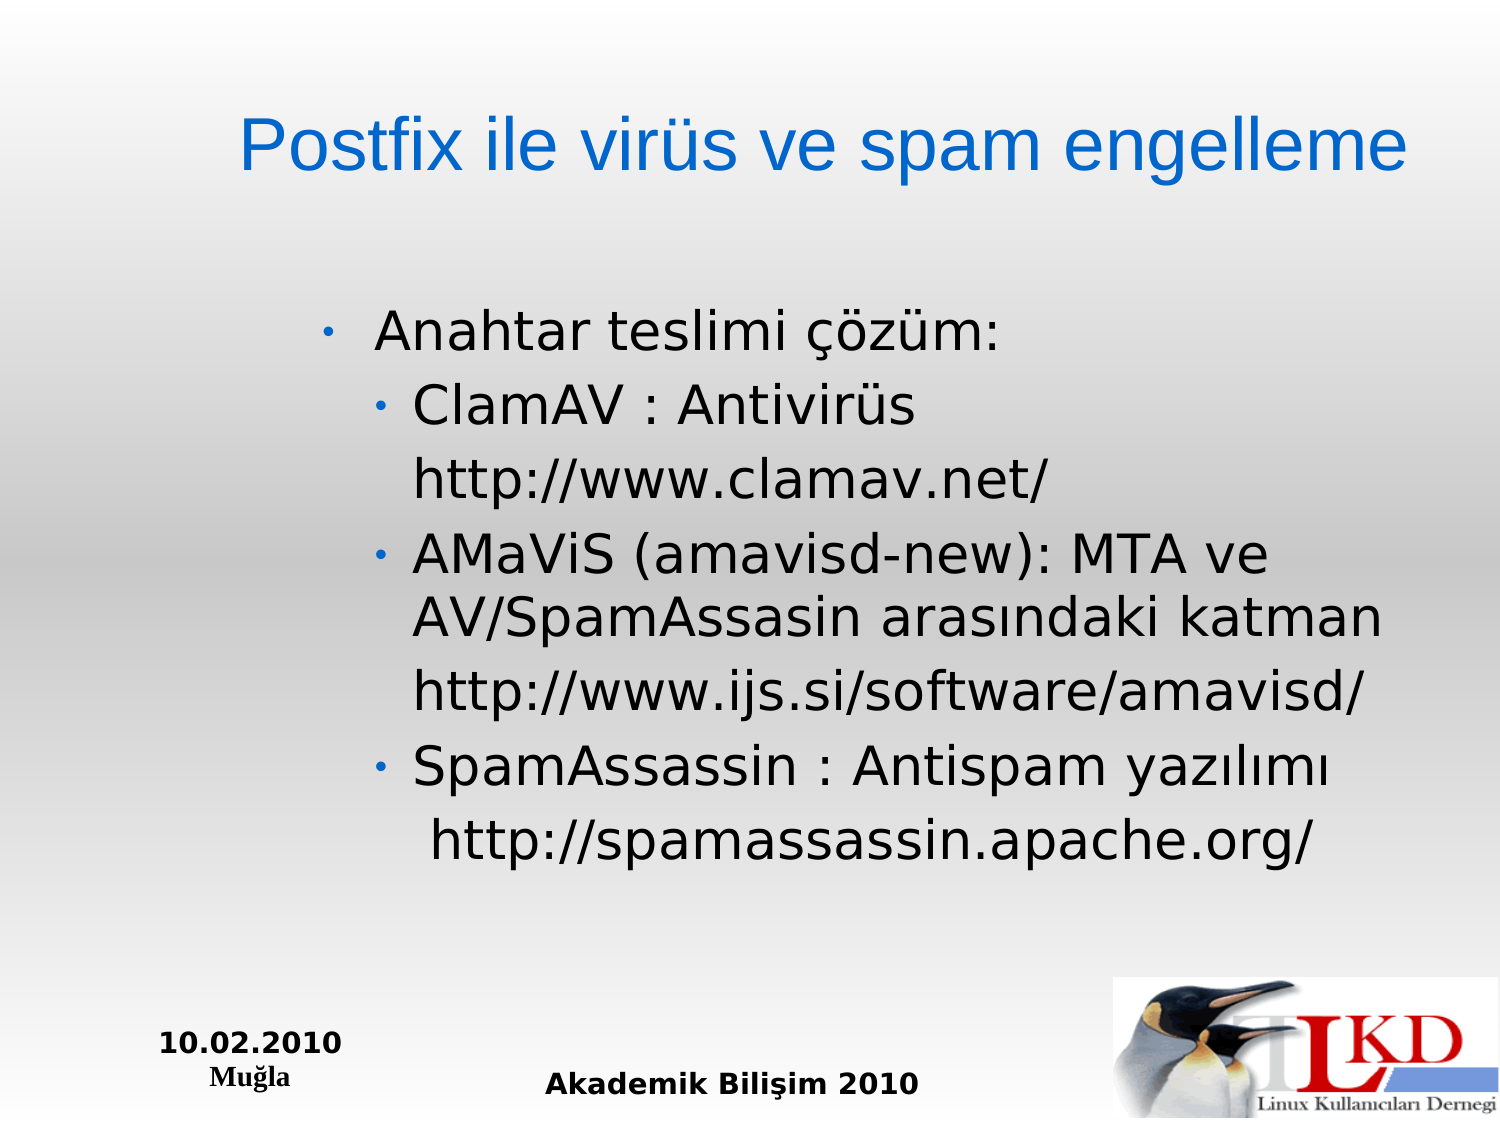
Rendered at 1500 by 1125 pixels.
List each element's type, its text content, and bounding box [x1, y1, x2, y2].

picture [1113, 977, 1499, 1118]
list Anahtar teslimi çözüm: ClamAV : Antivirüs http://www.clamav.net/ AMaViS (amavisd-new): MTA ve AV/SpamAssasin arasındaki katman http://www.ijs.si/software/amavisd/ SpamAssassin : Antispam yazılımı http://spamassassin.apache.org/ [224, 299, 1425, 975]
title Postfix ile virüs ve spam engelleme [224, 49, 1425, 238]
